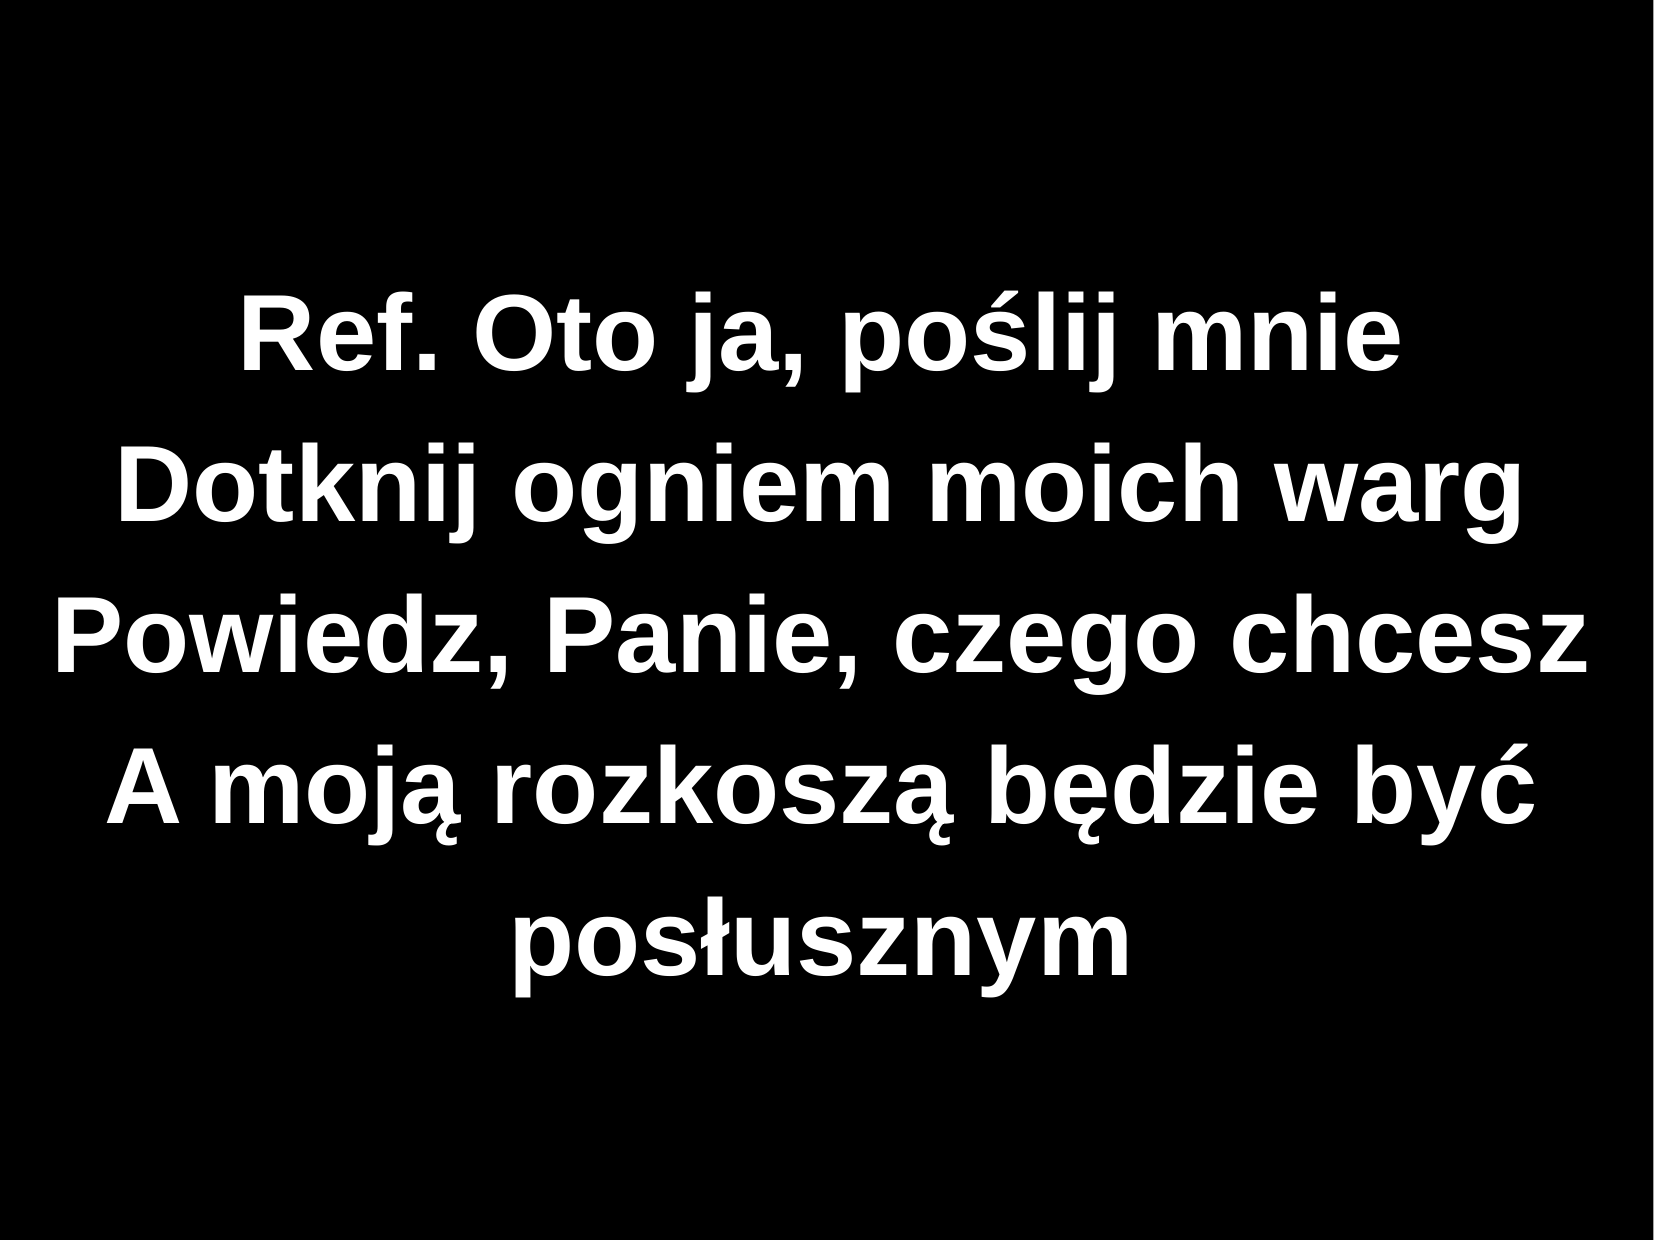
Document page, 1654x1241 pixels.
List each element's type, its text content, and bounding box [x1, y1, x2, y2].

subtitle Ref. Oto ja, poślij mnie Dotknij ogniem moich warg Powiedz, Panie, czego chcesz A moją rozkoszą będzie być posłusznym [0, 0, 1642, 1241]
